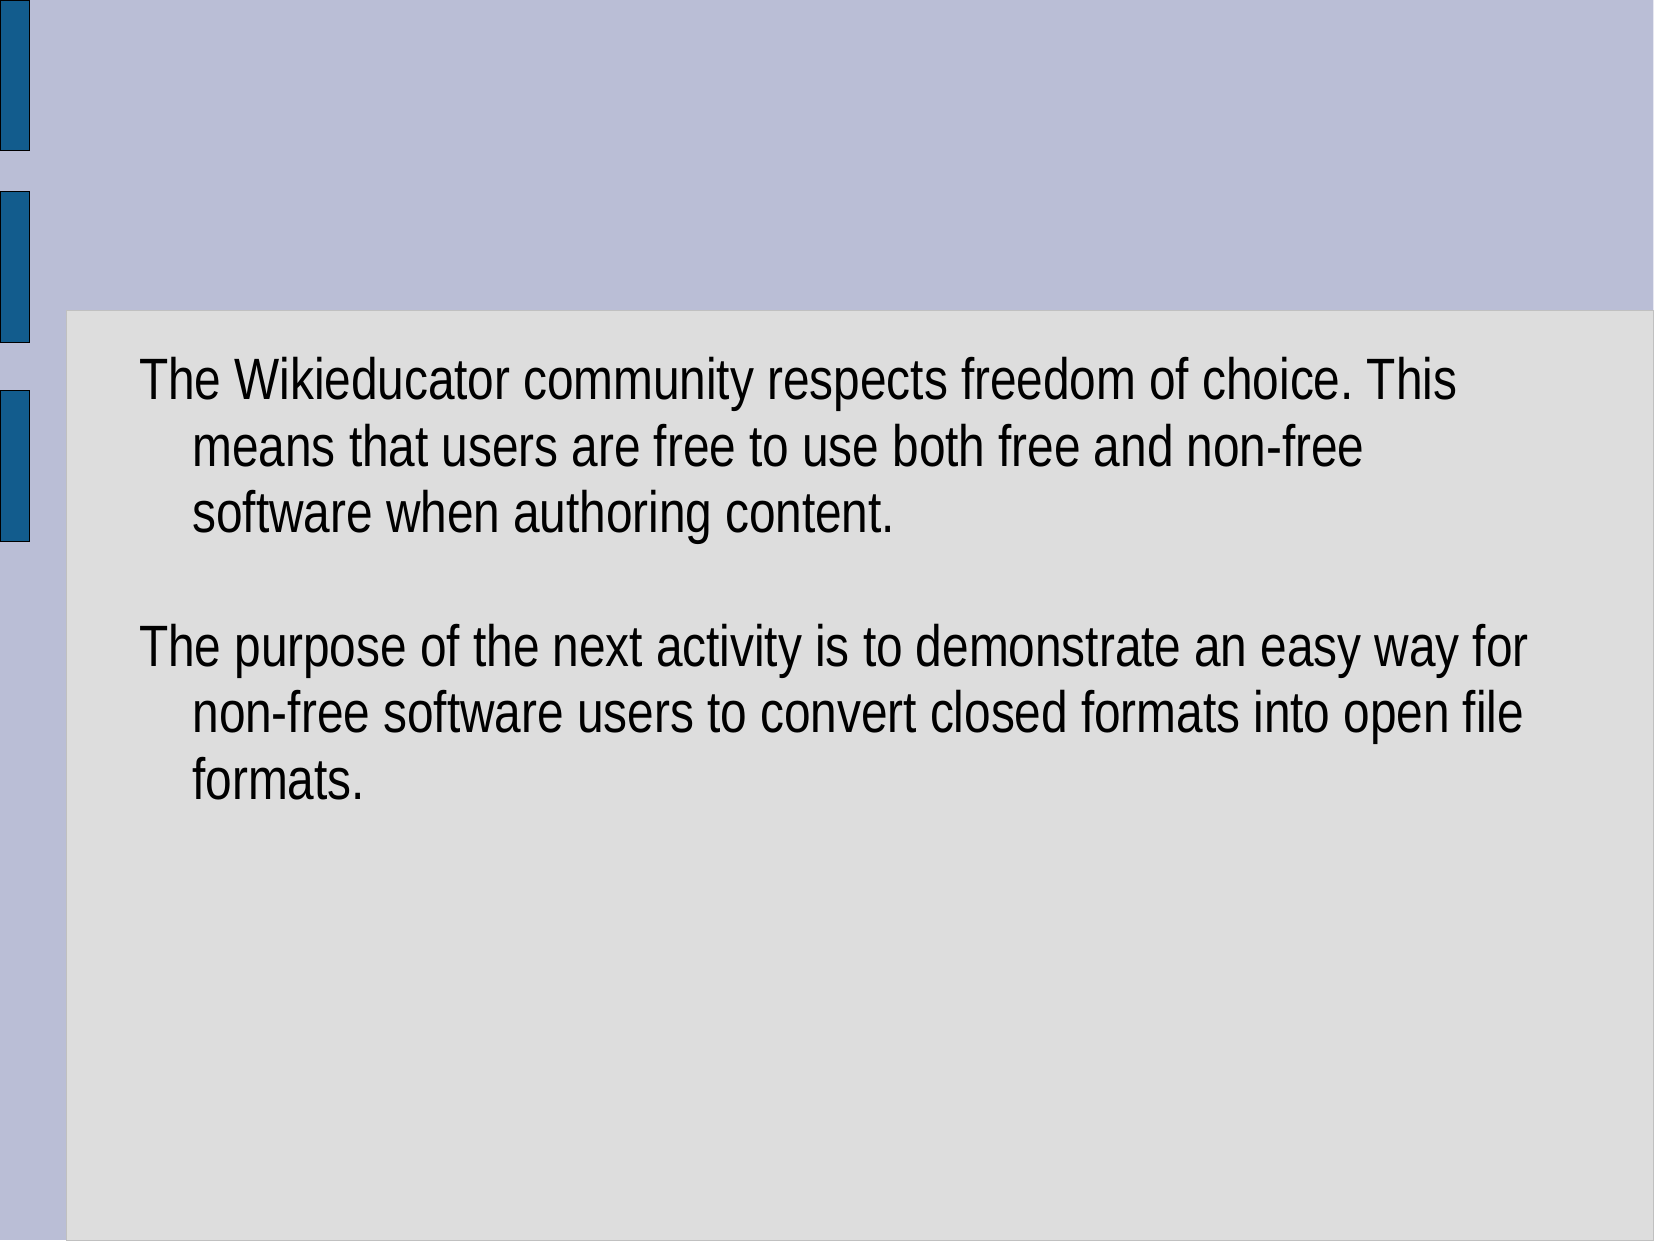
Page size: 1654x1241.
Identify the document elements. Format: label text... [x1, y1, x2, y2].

list The Wikieducator community respects freedom of choice. This means that users are free to use both free and non-free software when authoring content. The purpose of the next activity is to demonstrate an easy way for non-free software users to convert closed formats into open file formats. [121, 344, 1534, 1127]
